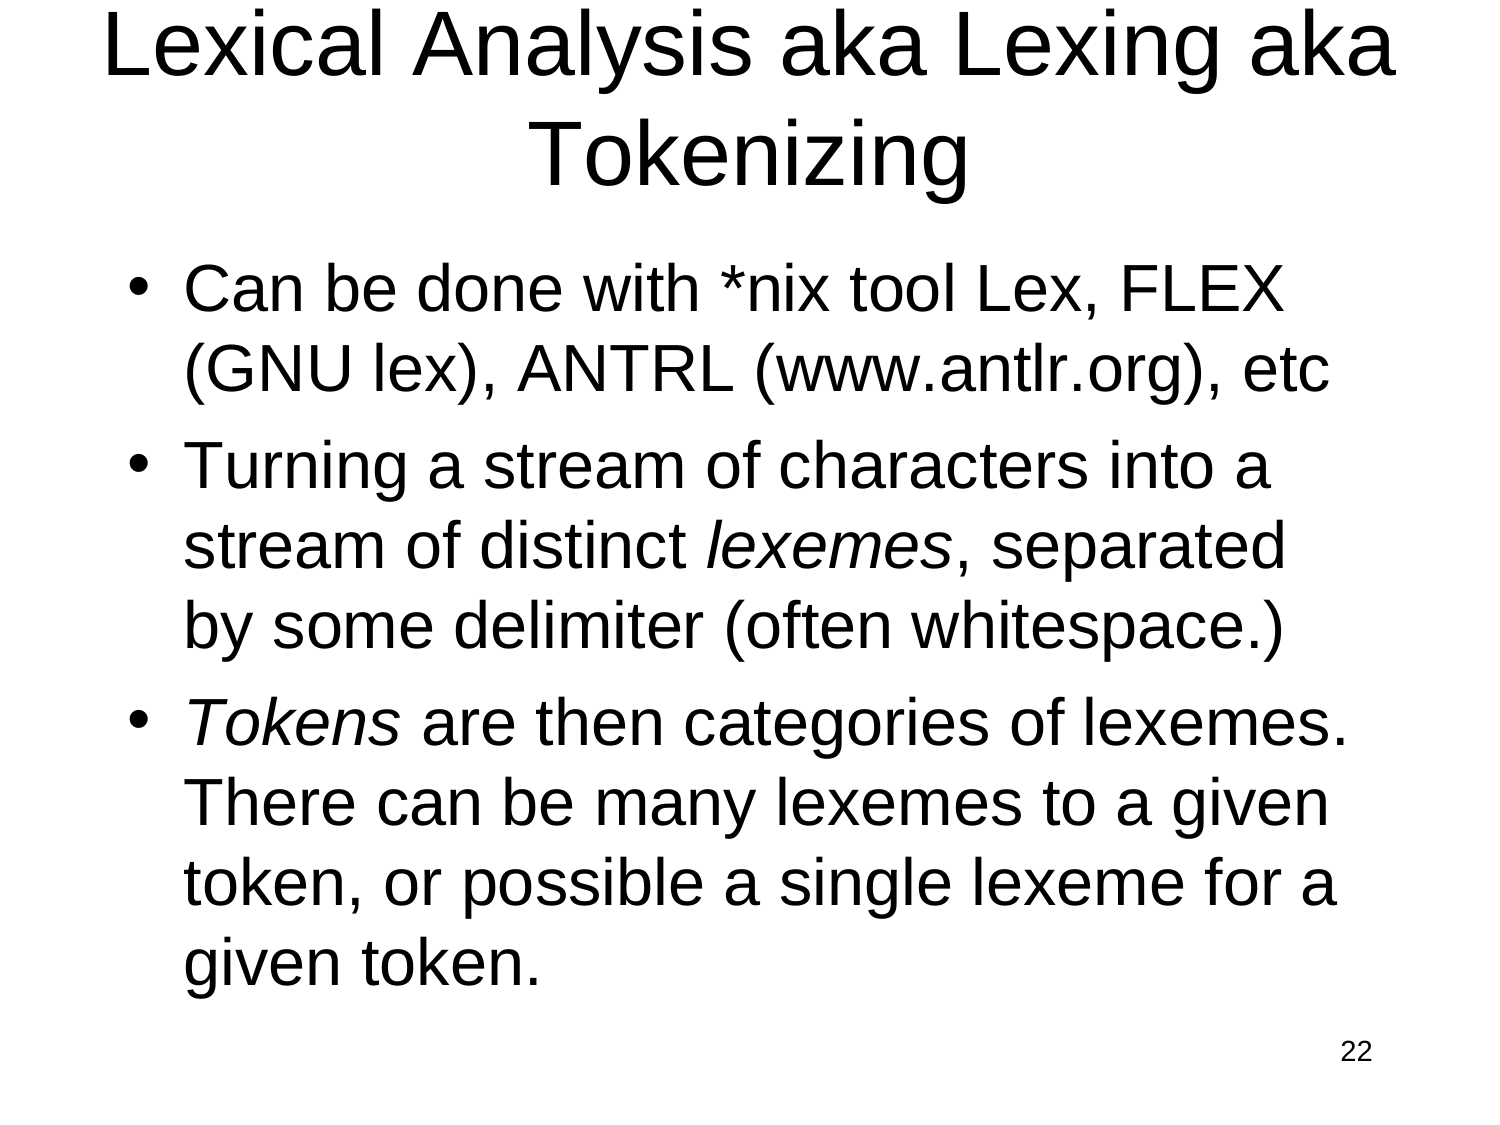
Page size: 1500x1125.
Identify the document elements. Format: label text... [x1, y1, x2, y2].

text_box <number> [1074, 1025, 1388, 1101]
title Lexical Analysis aka Lexing aka Tokenizing [0, 0, 1500, 212]
list Can be done with *nix tool Lex, FLEX (GNU lex), ANTRL (www.antlr.org), etc Turning a stream of characters into a stream of distinct lexemes, separated by some delimiter (often whitespace.) Tokens are then categories of lexemes. There can be many lexemes to a given token, or possible a single lexeme for a given token. [112, 237, 1388, 1051]
